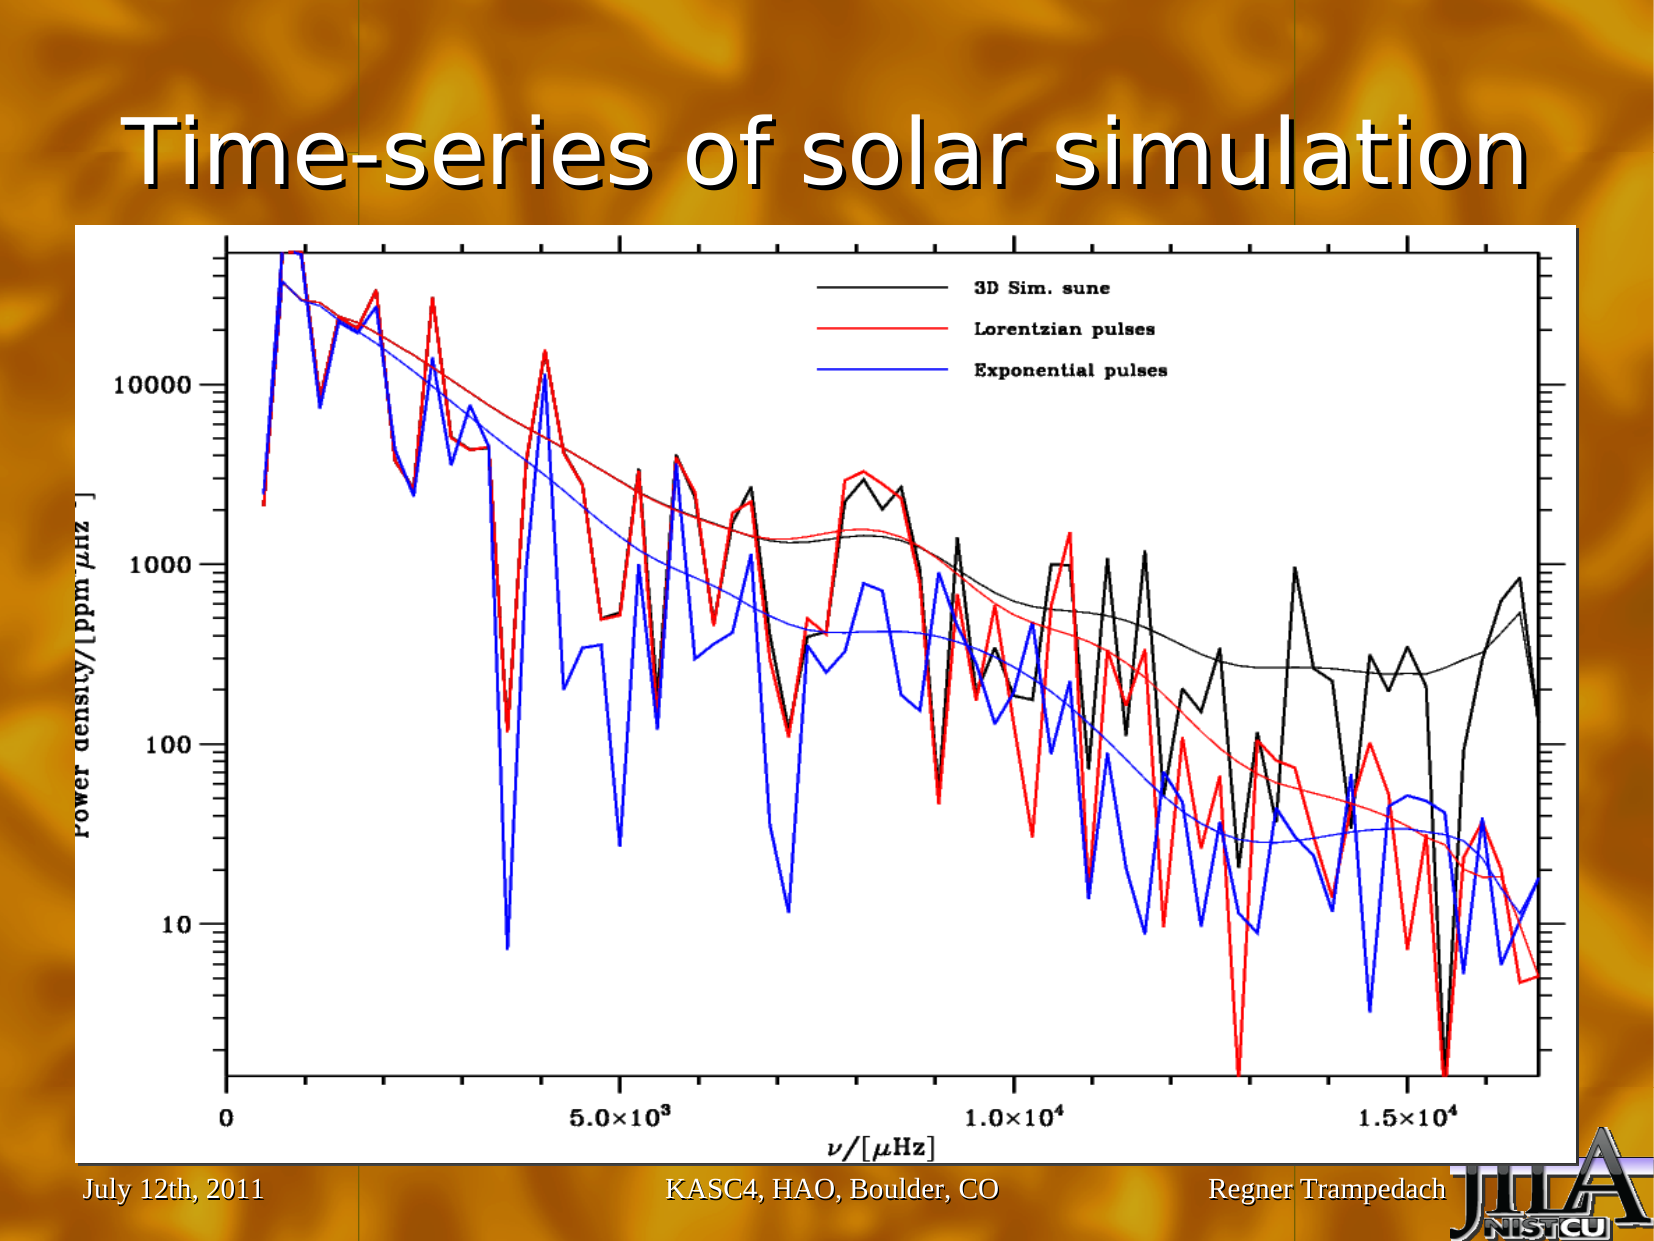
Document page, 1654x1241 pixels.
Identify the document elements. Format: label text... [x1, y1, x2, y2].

picture [0, 0, 1654, 1241]
title Time-series of solar simulation [82, 56, 1571, 225]
